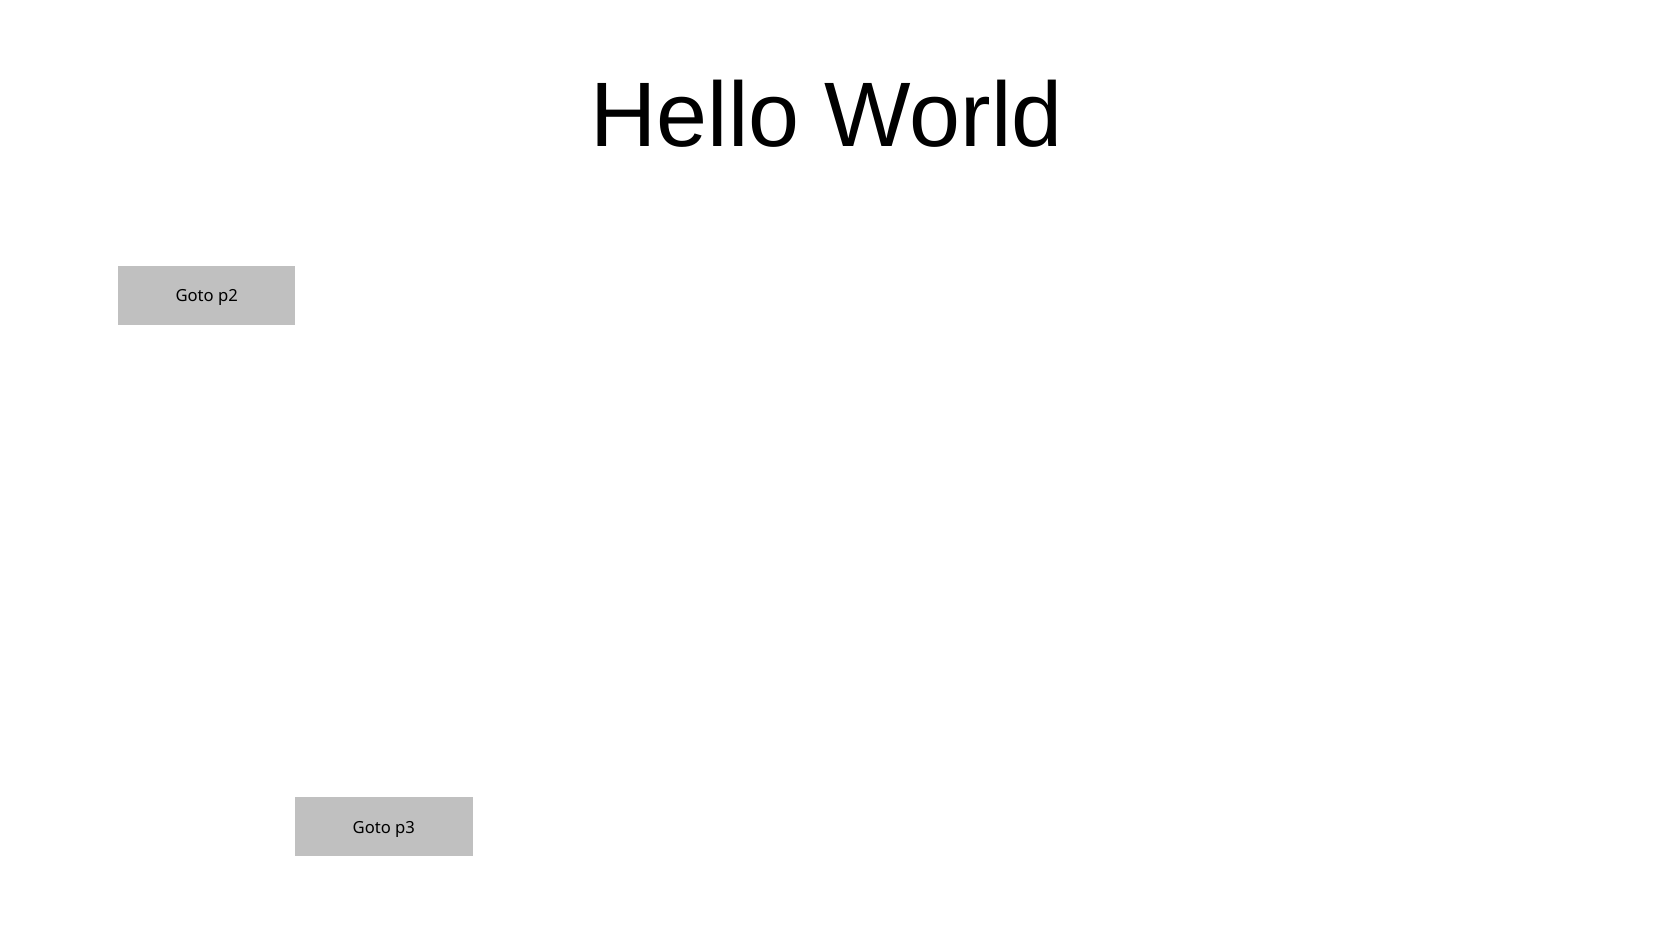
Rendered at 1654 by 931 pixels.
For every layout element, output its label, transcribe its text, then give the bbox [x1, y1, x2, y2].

title Hello World [82, 37, 1571, 193]
